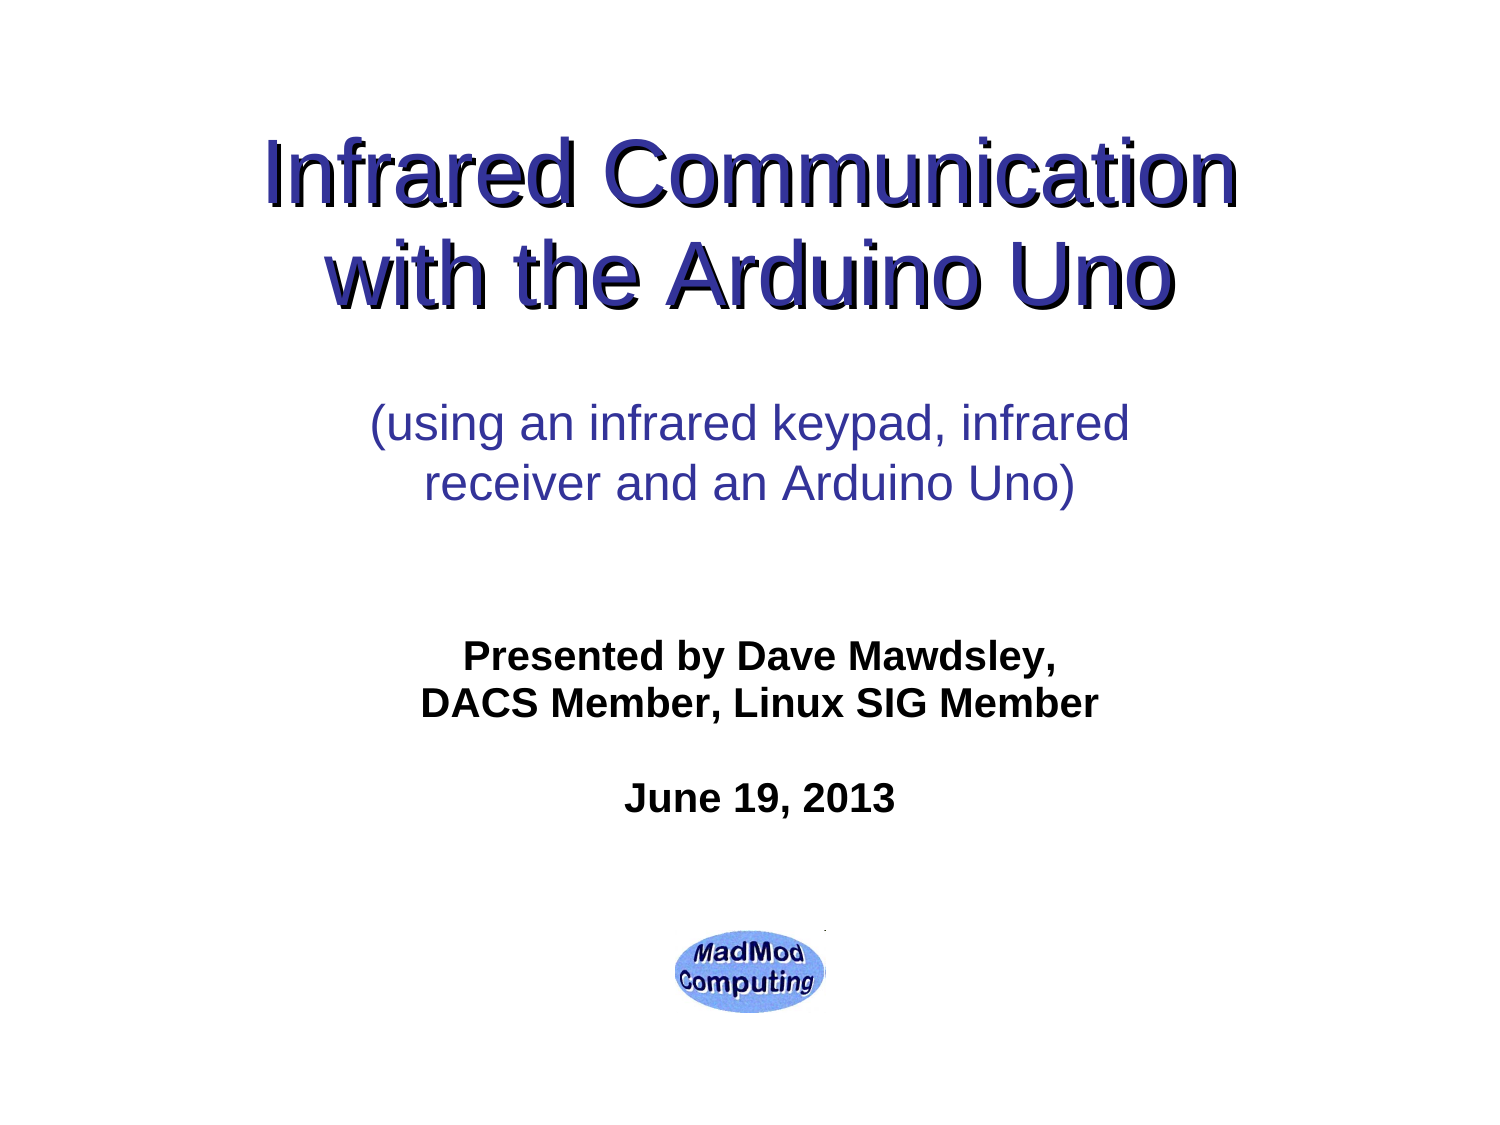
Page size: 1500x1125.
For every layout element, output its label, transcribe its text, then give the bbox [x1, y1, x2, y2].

picture [675, 930, 826, 1013]
text_box (using an infrared keypad, infrared receiver and an Arduino Uno) [300, 412, 1201, 488]
title Infrared Communication with the Arduino Uno [187, 112, 1313, 333]
subtitle Presented by Dave Mawdsley, DACS Member, Linux SIG Member June 19, 2013 [47, 632, 1398, 1046]
